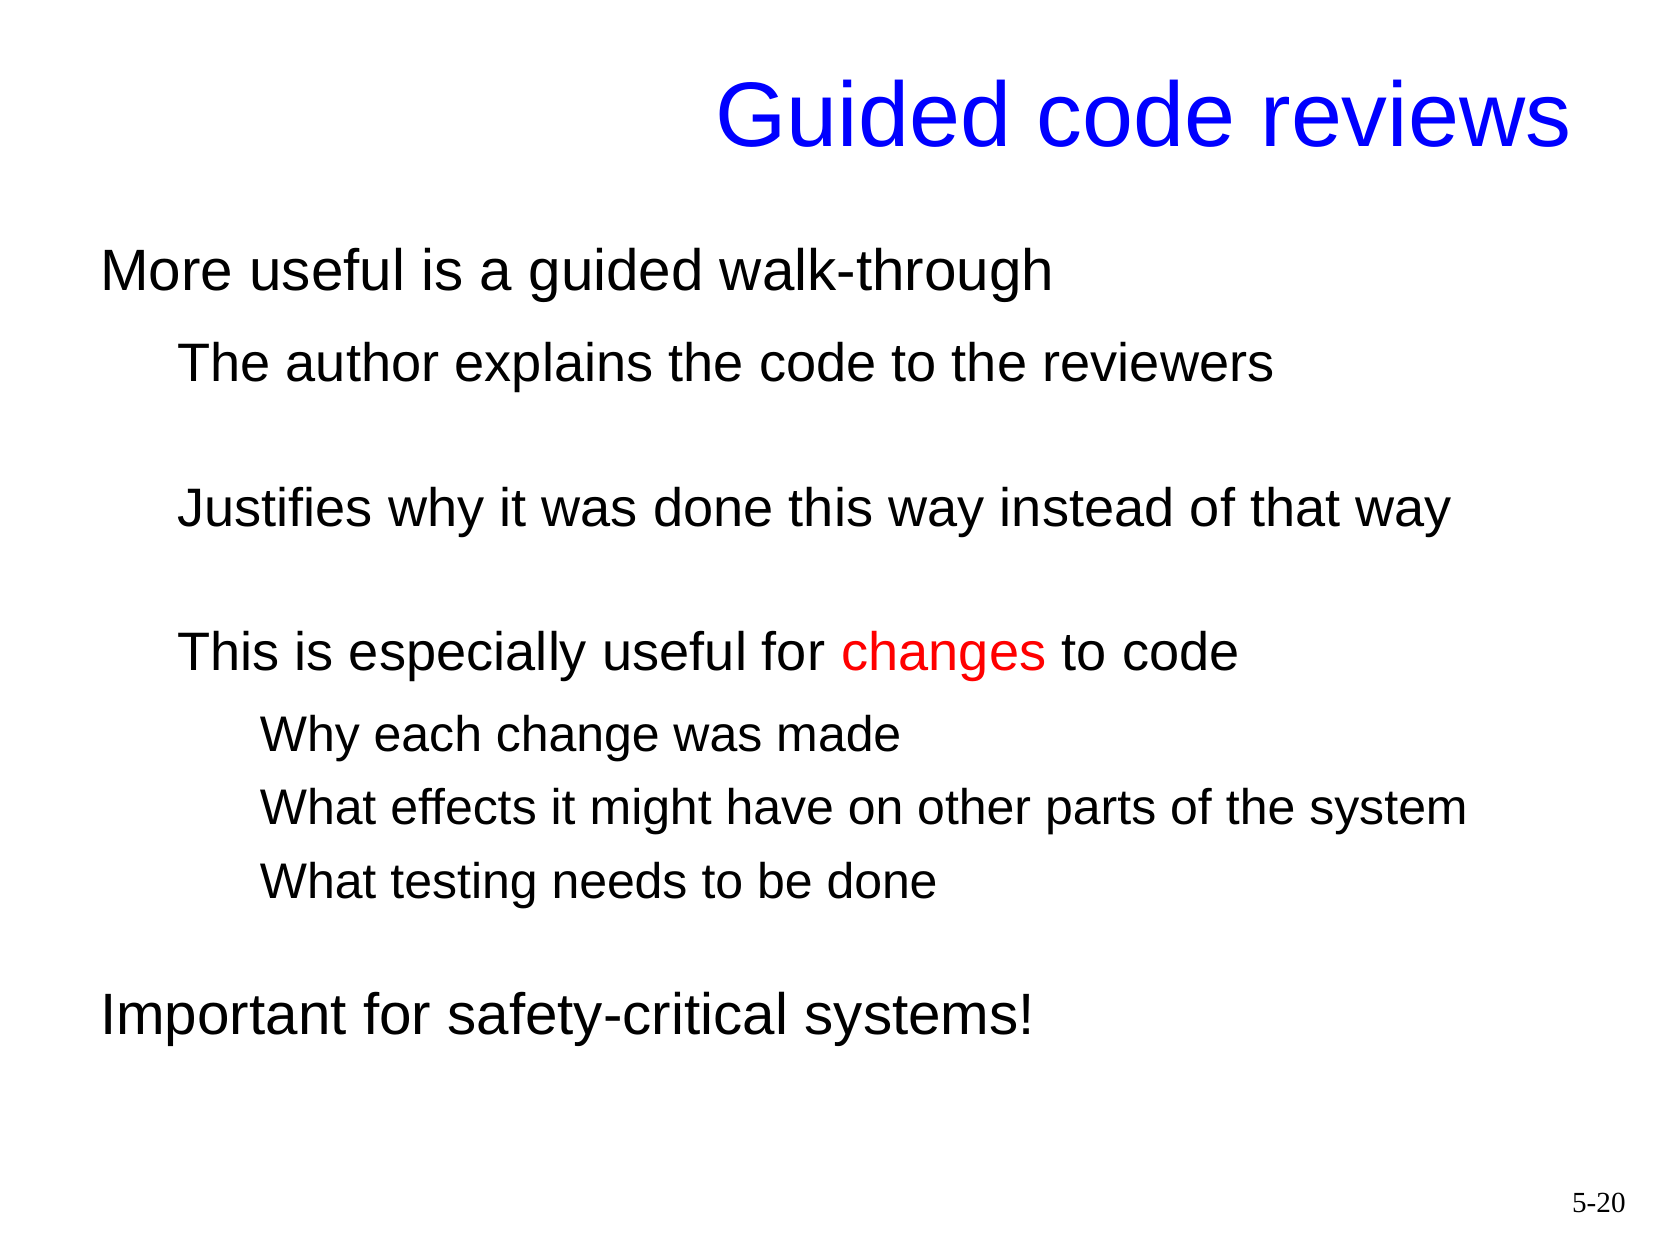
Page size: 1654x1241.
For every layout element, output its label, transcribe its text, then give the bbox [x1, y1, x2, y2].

list More useful is a guided walk-through The author explains the code to the reviewers Justifies why it was done this way instead of that way This is especially useful for changes to code Why each change was made What effects it might have on other parts of the system What testing needs to be done Important for safety-critical systems! [82, 237, 1571, 1156]
title Guided code reviews [84, 18, 1573, 211]
